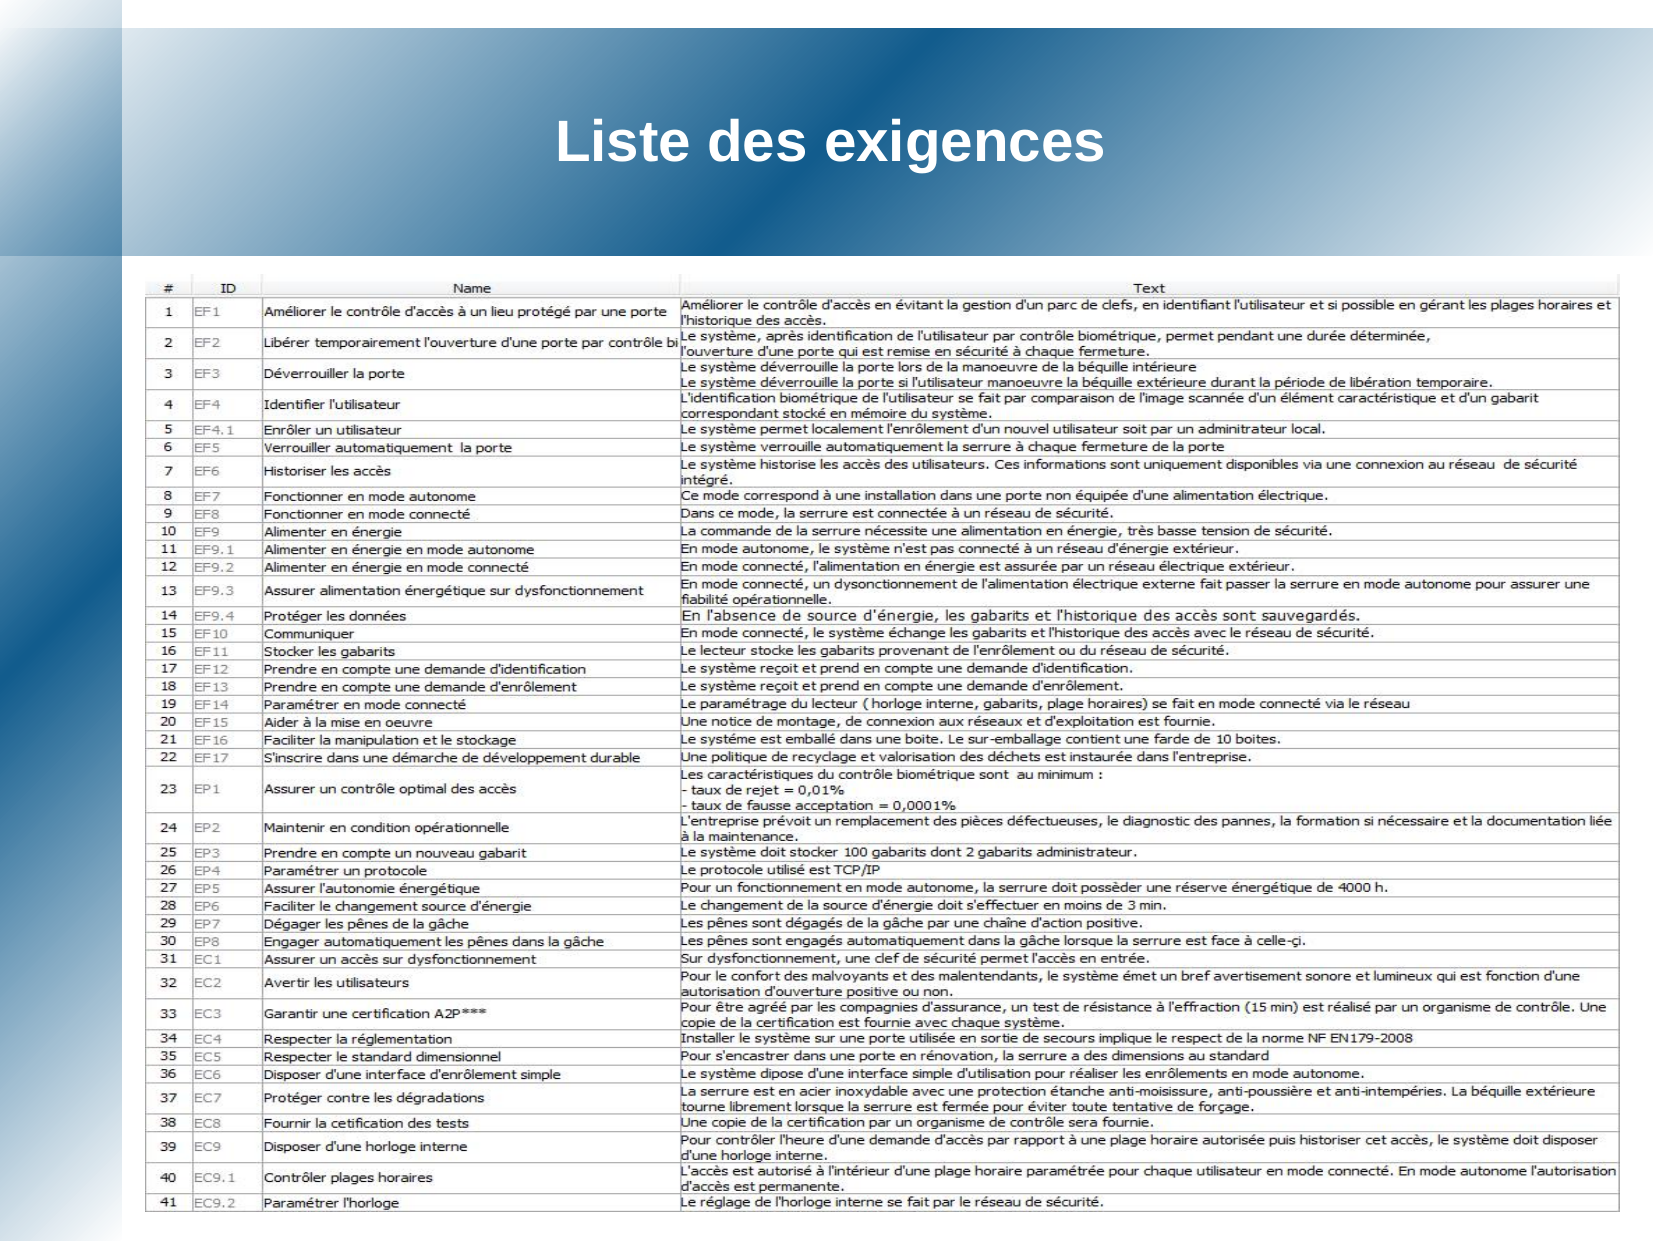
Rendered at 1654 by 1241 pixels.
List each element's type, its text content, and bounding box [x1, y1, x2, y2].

title Liste des exigences [125, 45, 1537, 238]
picture [145, 274, 1620, 1212]
subtitle [127, 323, 1603, 1167]
